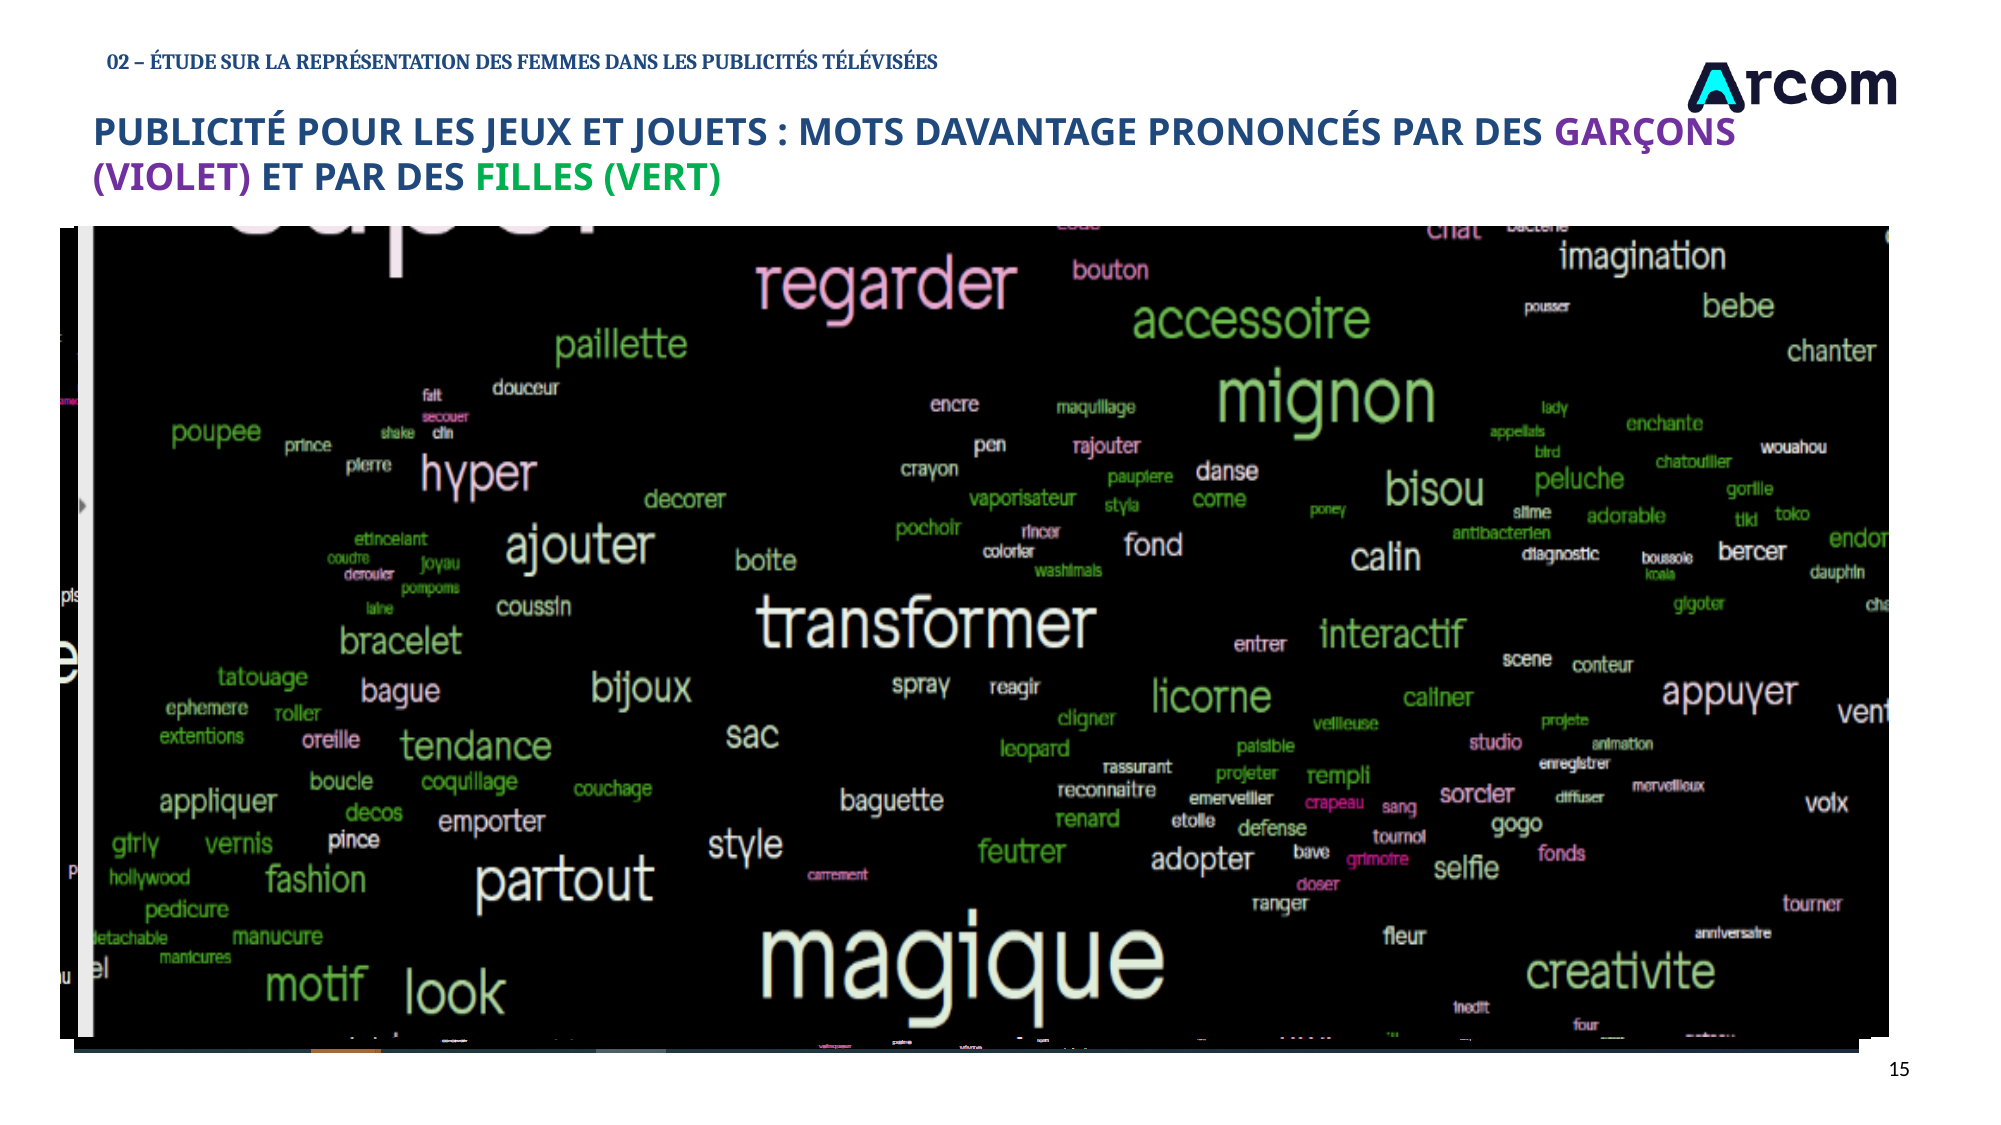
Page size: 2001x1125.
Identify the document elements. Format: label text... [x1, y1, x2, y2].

picture [1686, 62, 1897, 113]
slide_number <numéro> [1460, 1054, 1911, 1081]
title 02 – étude sur la représentation des femmes dans les publicités télévisées [91, 50, 1234, 75]
picture [60, 226, 1889, 1053]
list Publicité pour les jeux et jouets : mots davantage prononcés par des garçons (violet) et par des filles (vert) [92, 100, 1824, 226]
